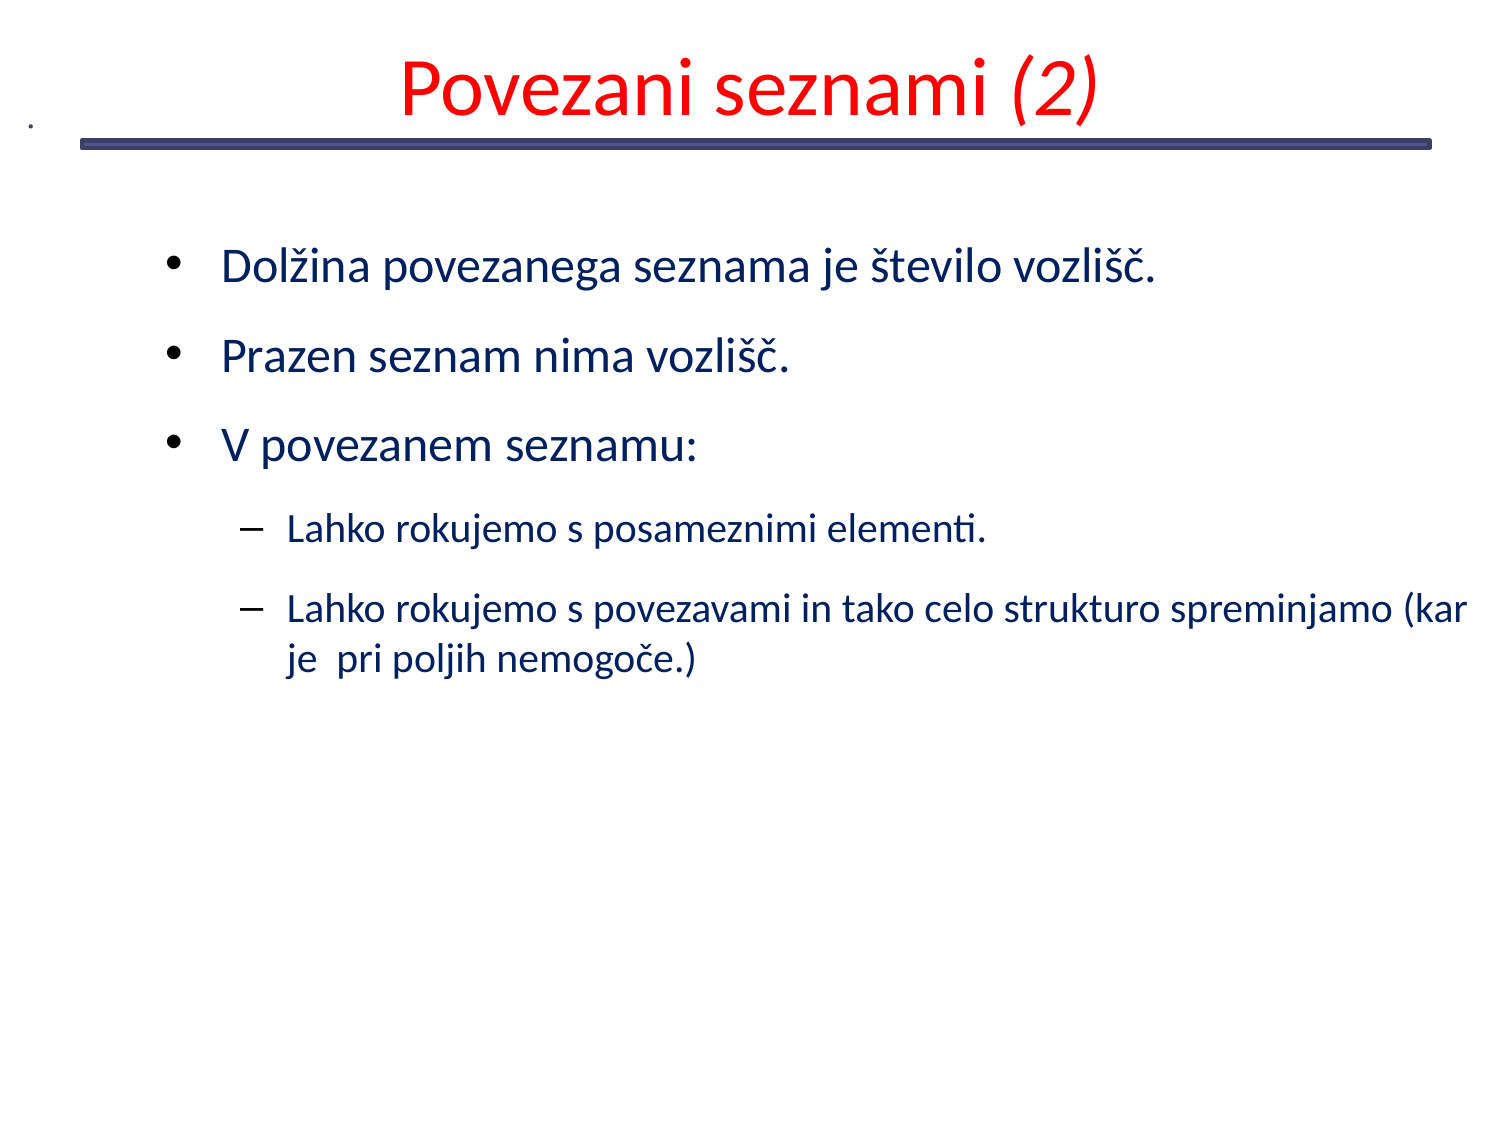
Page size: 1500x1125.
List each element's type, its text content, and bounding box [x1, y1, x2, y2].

list Dolžina povezanega seznama je število vozlišč. Prazen seznam nima vozlišč. V povezanem seznamu: Lahko rokujemo s posameznimi elementi. Lahko rokujemo s povezavami in tako celo strukturo spreminjamo (kar je pri poljih nemogoče.) [150, 224, 1500, 968]
title Povezani seznami (2) [75, 23, 1425, 141]
